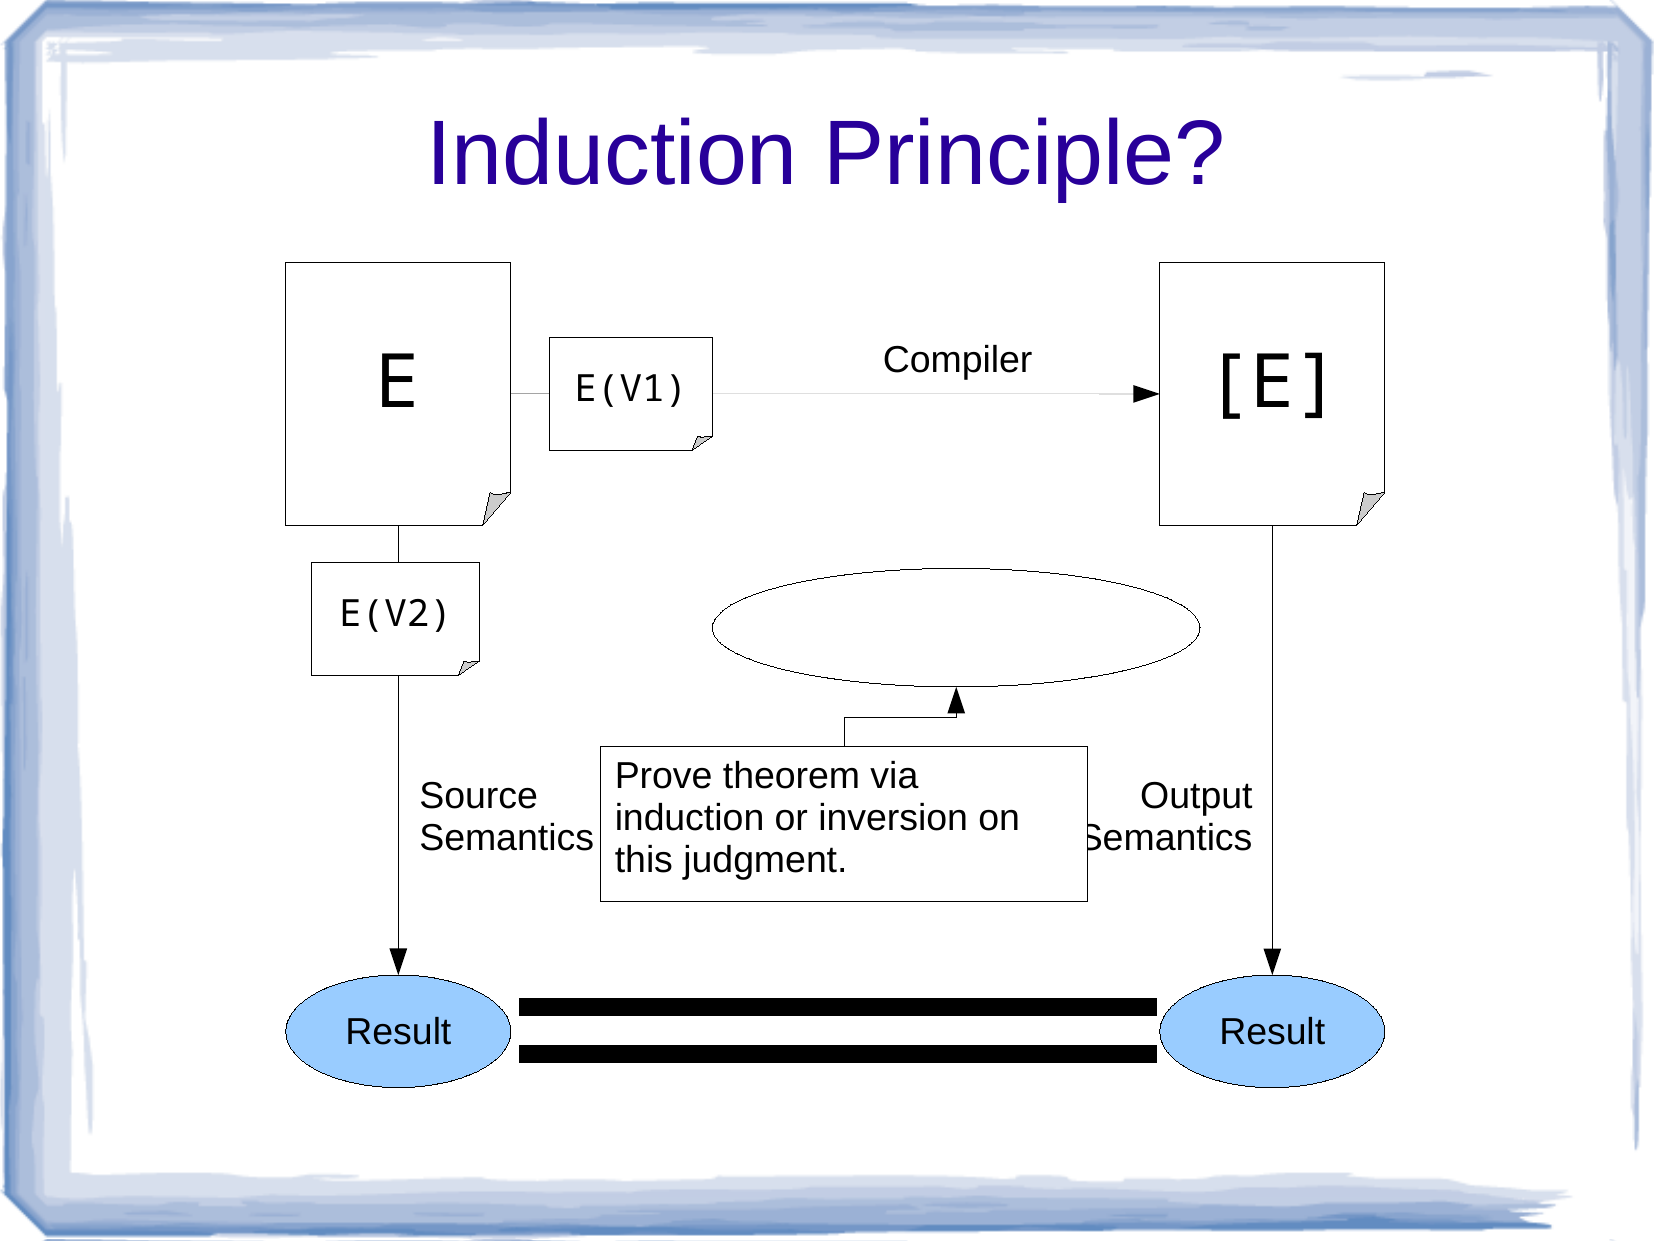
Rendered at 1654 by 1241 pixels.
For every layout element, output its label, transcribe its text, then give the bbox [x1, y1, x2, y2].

text_box Source Semantics [404, 767, 600, 876]
text_box Result [1159, 975, 1385, 1088]
text_box Result [285, 975, 511, 1088]
text_box E(V1) [549, 337, 713, 451]
text_box E(V2) [311, 562, 480, 676]
text_box [E] [1159, 262, 1385, 526]
text_box Output Semantics [1088, 767, 1268, 876]
title Induction Principle? [82, 49, 1571, 257]
picture [0, 0, 1654, 1241]
text_box E [285, 262, 511, 526]
text_box Prove theorem via induction or inversion on this judgment. [600, 746, 1088, 902]
text_box Compiler [868, 331, 1056, 393]
